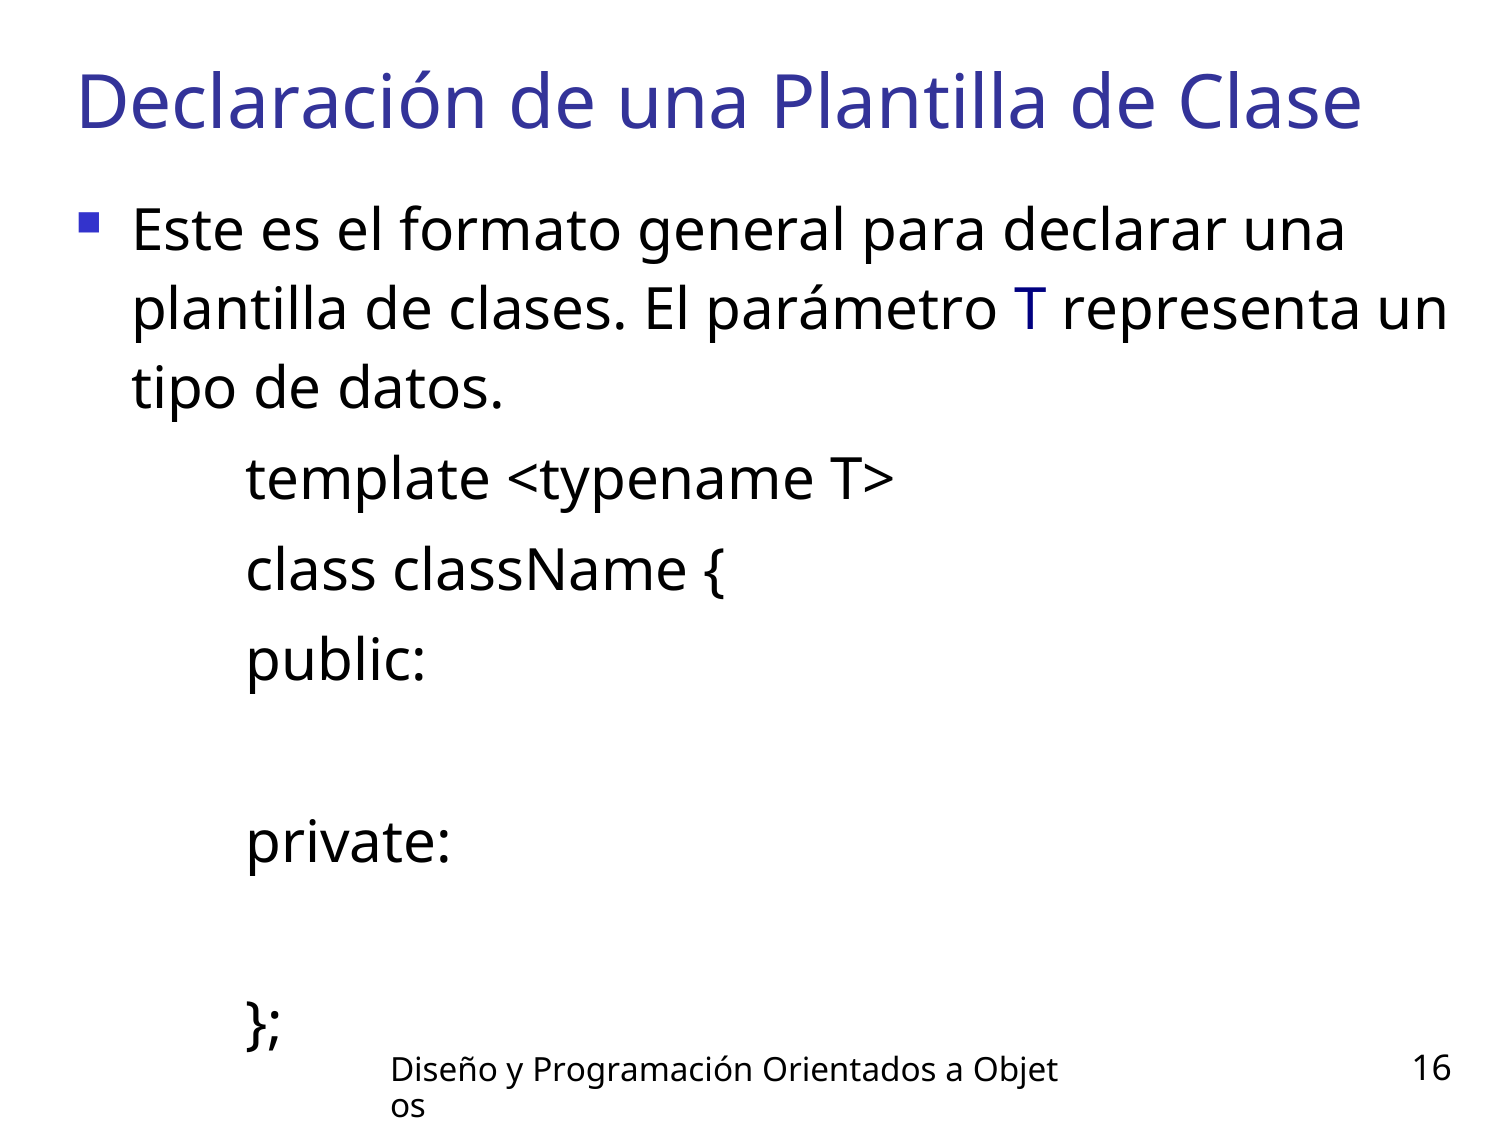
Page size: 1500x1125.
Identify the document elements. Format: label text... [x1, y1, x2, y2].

title Declaración de una Plantilla de Clase [75, 18, 1466, 181]
list Este es el formato general para declarar una plantilla de clases. El parámetro T representa un tipo de datos. template <typename T> class className { public: private: }; [75, 188, 1463, 994]
